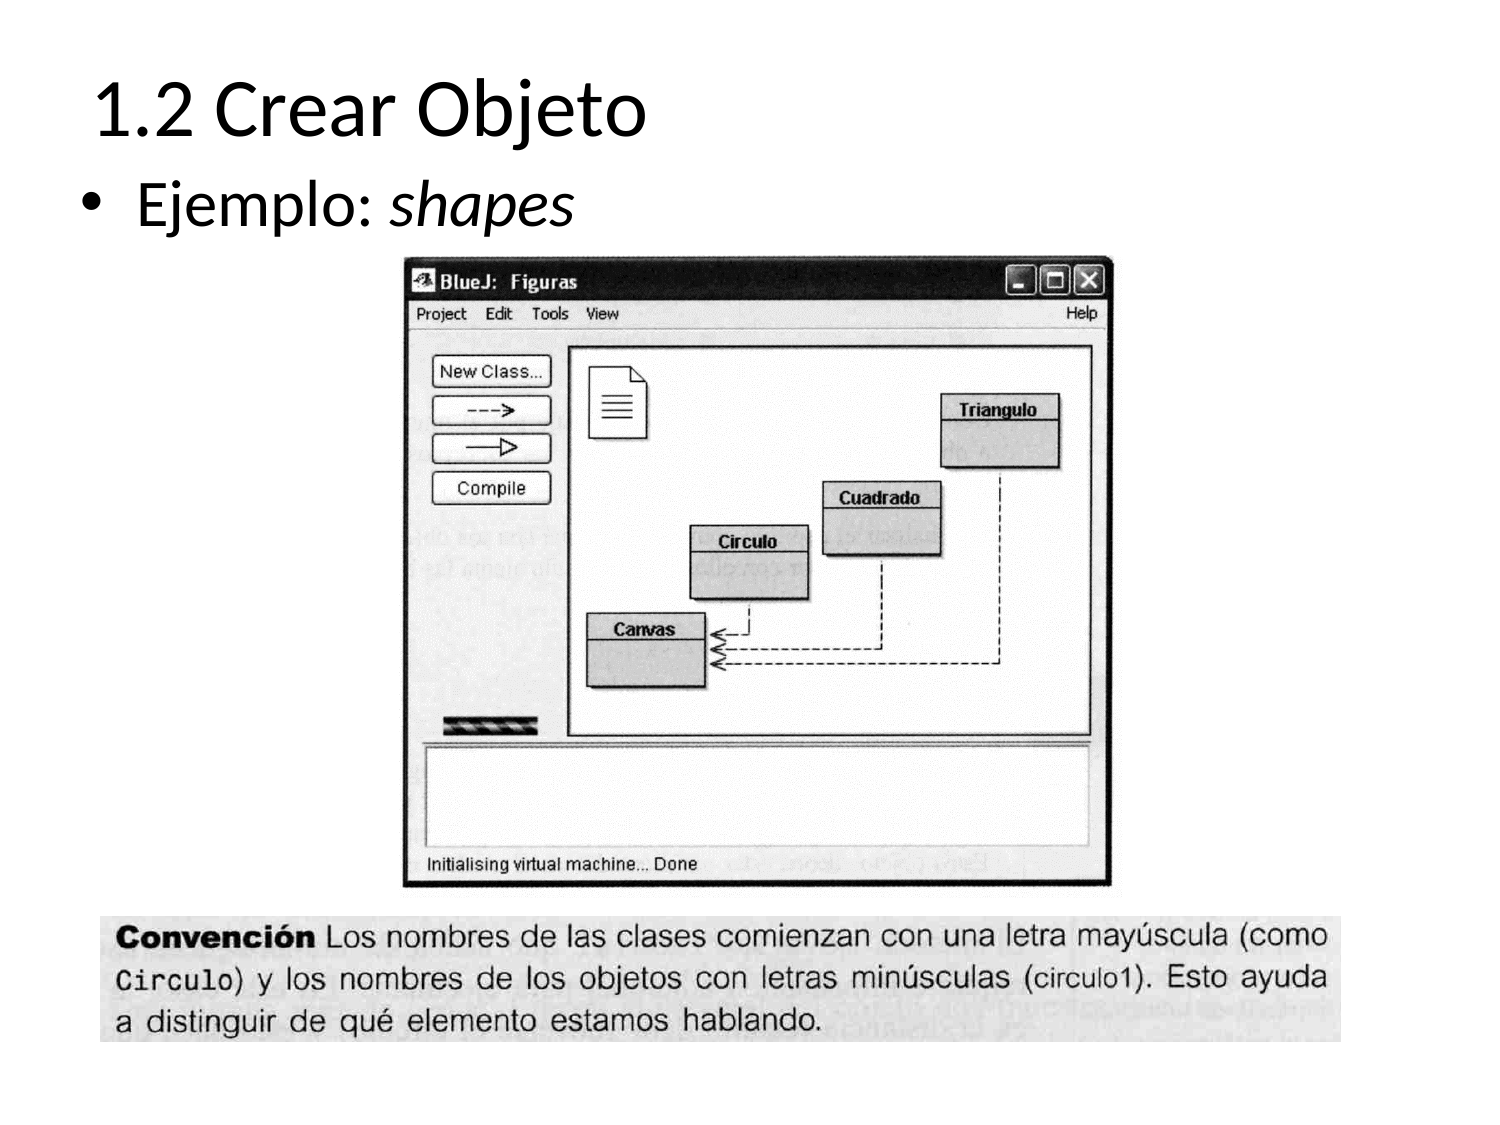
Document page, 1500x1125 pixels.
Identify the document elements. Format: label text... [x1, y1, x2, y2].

picture [100, 916, 1341, 1042]
list Ejemplo: shapes [64, 160, 1415, 249]
picture [398, 255, 1123, 898]
title 1.2 Crear Objeto [75, 45, 1426, 161]
